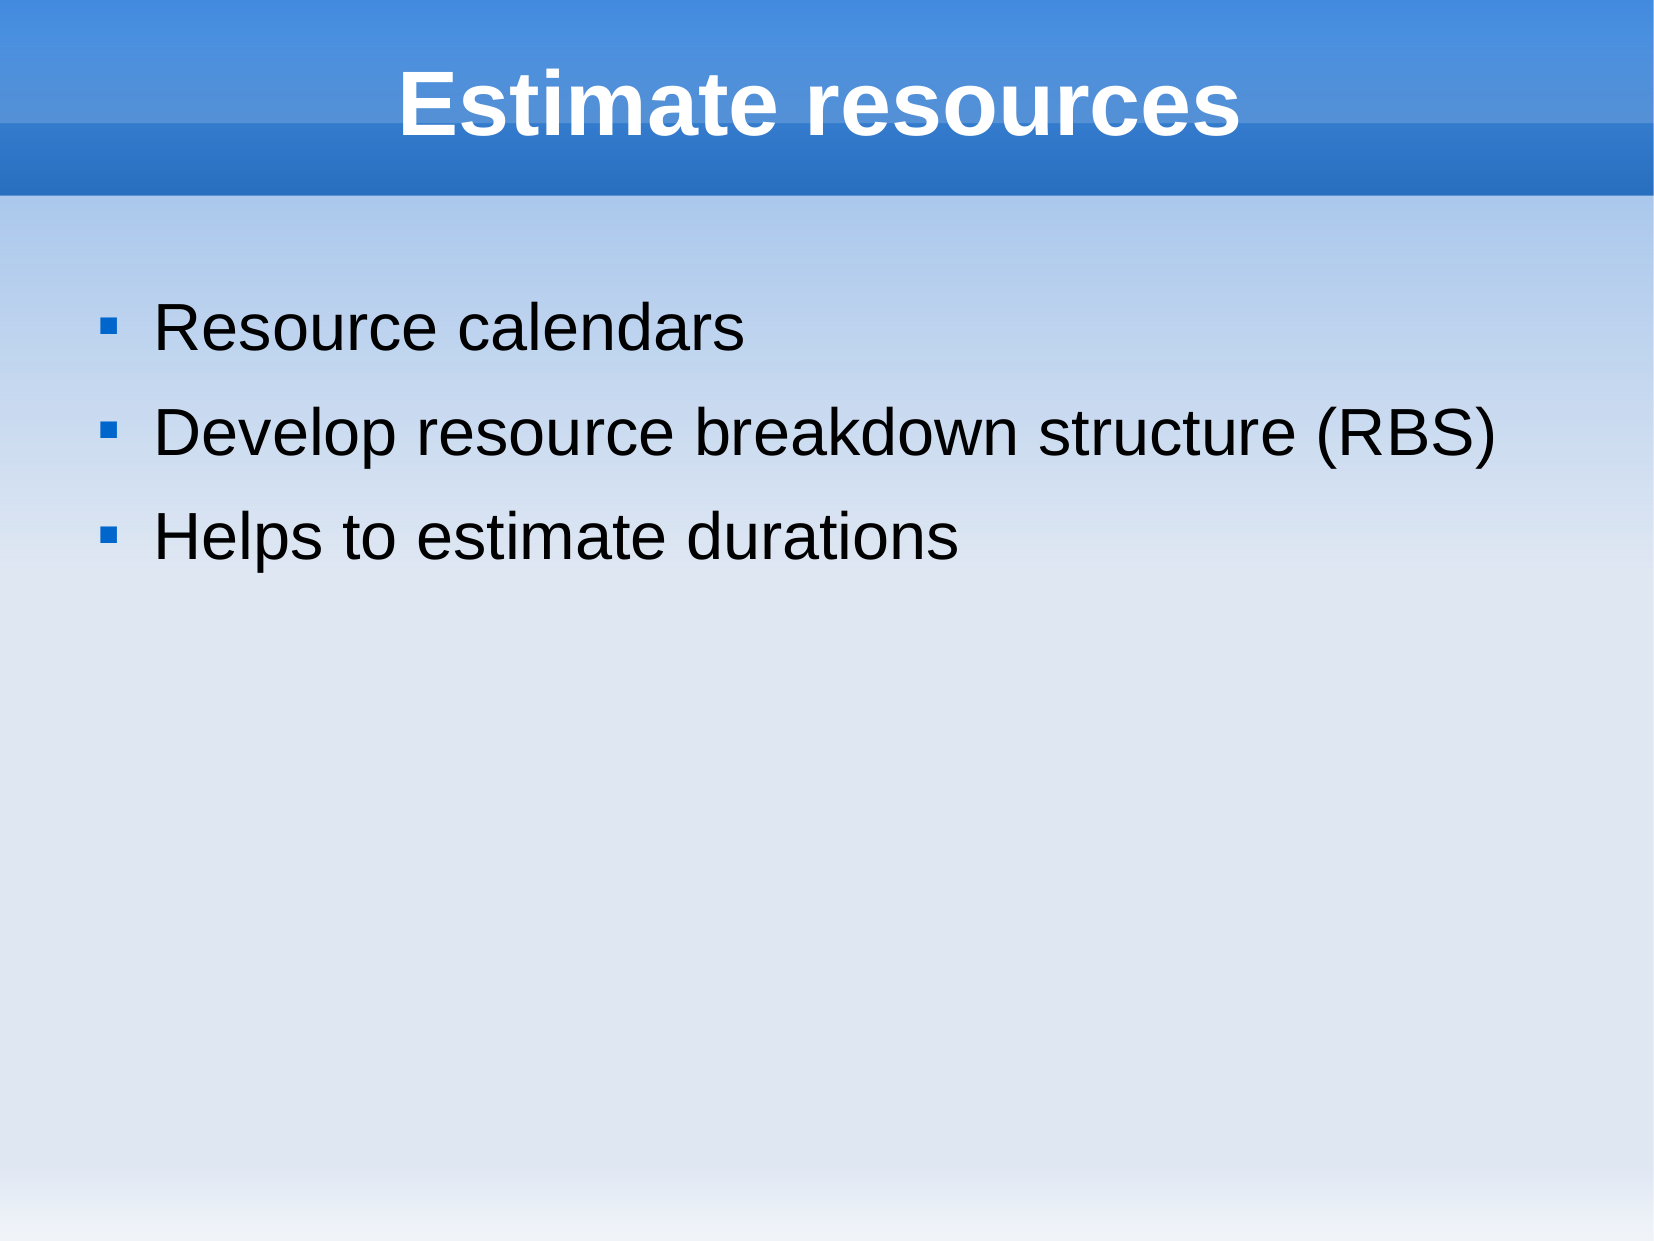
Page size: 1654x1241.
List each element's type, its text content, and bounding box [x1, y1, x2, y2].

picture [0, 0, 1654, 1241]
list Resource calendars Develop resource breakdown structure (RBS) Helps to estimate durations [82, 290, 1571, 1094]
title Estimate resources [76, 7, 1565, 200]
